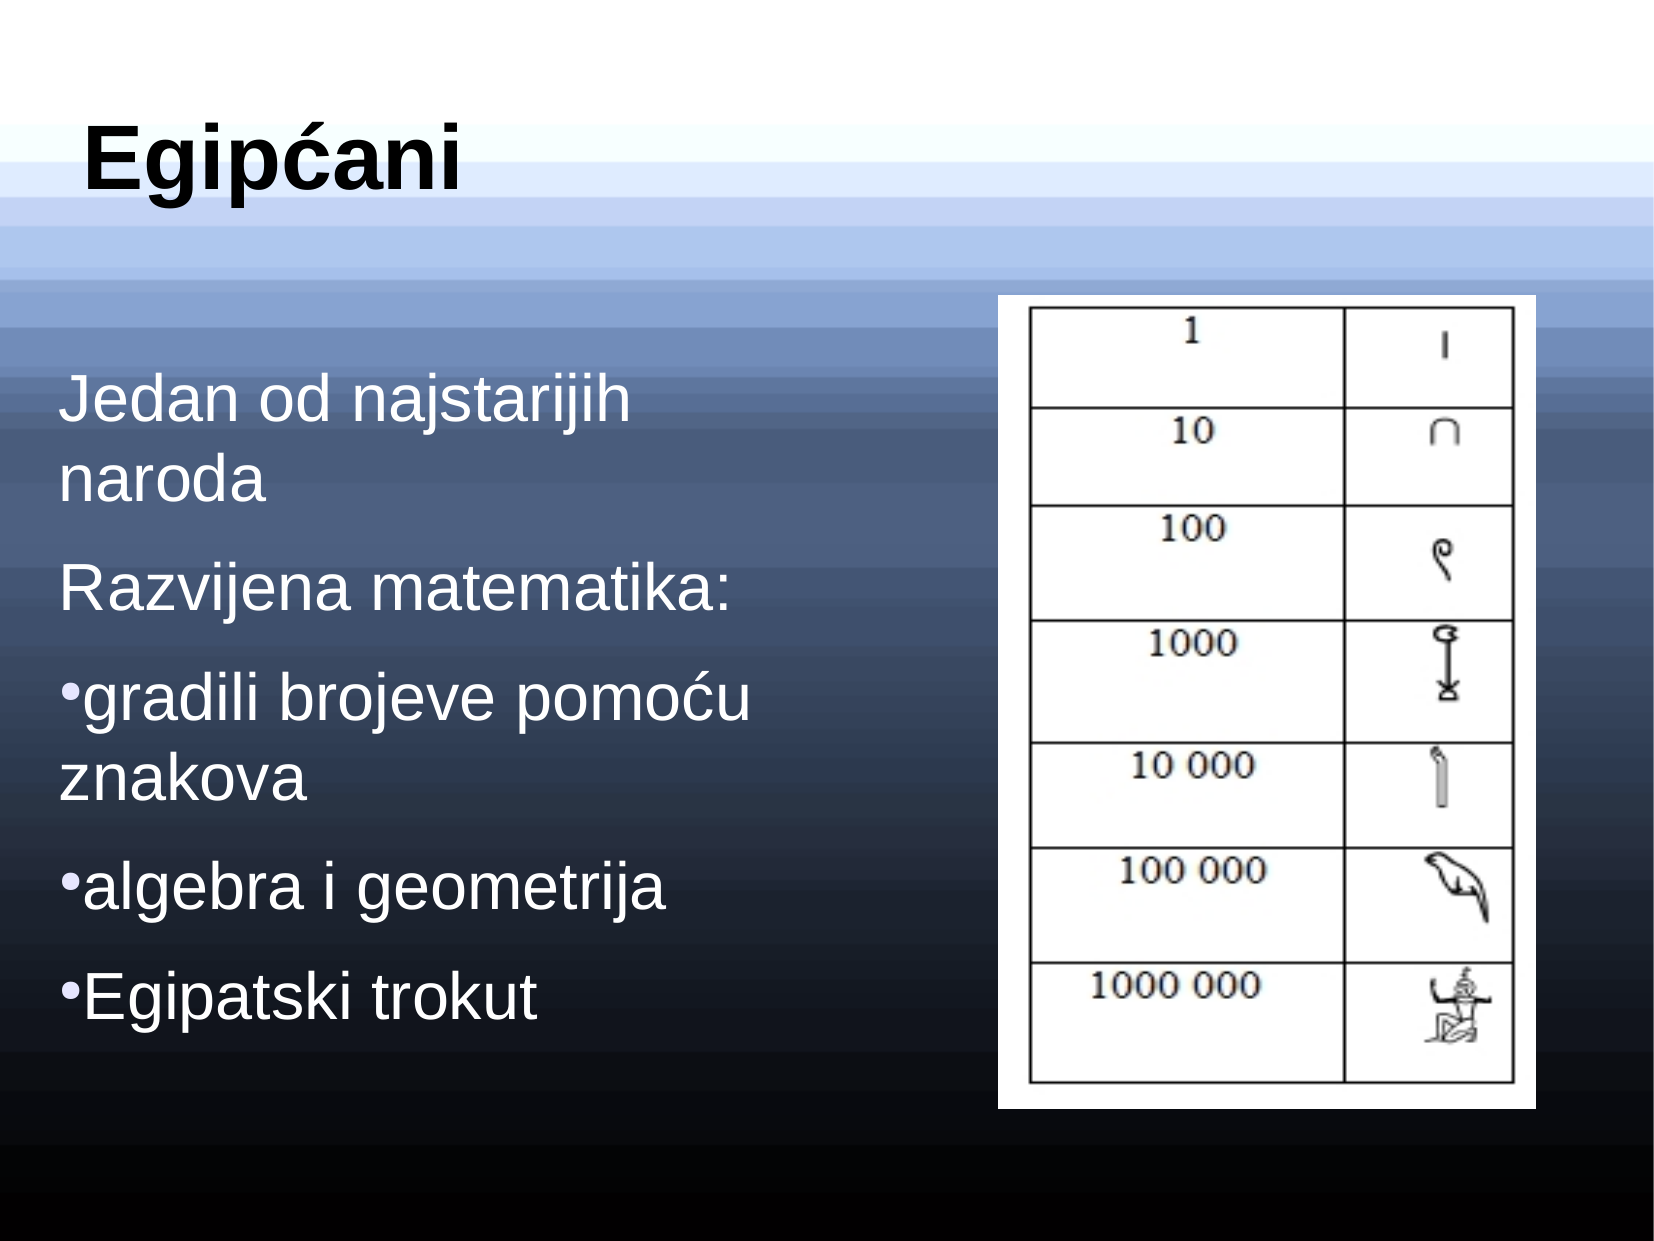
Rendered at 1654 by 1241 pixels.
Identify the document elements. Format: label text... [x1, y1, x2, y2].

list Jedan od najstarijih naroda Razvijena matematika: gradili brojeve pomoću znakova algebra i geometrija Egipatski trokut [59, 354, 827, 1038]
title Egipćani [82, 49, 1571, 257]
picture [998, 295, 1536, 1109]
